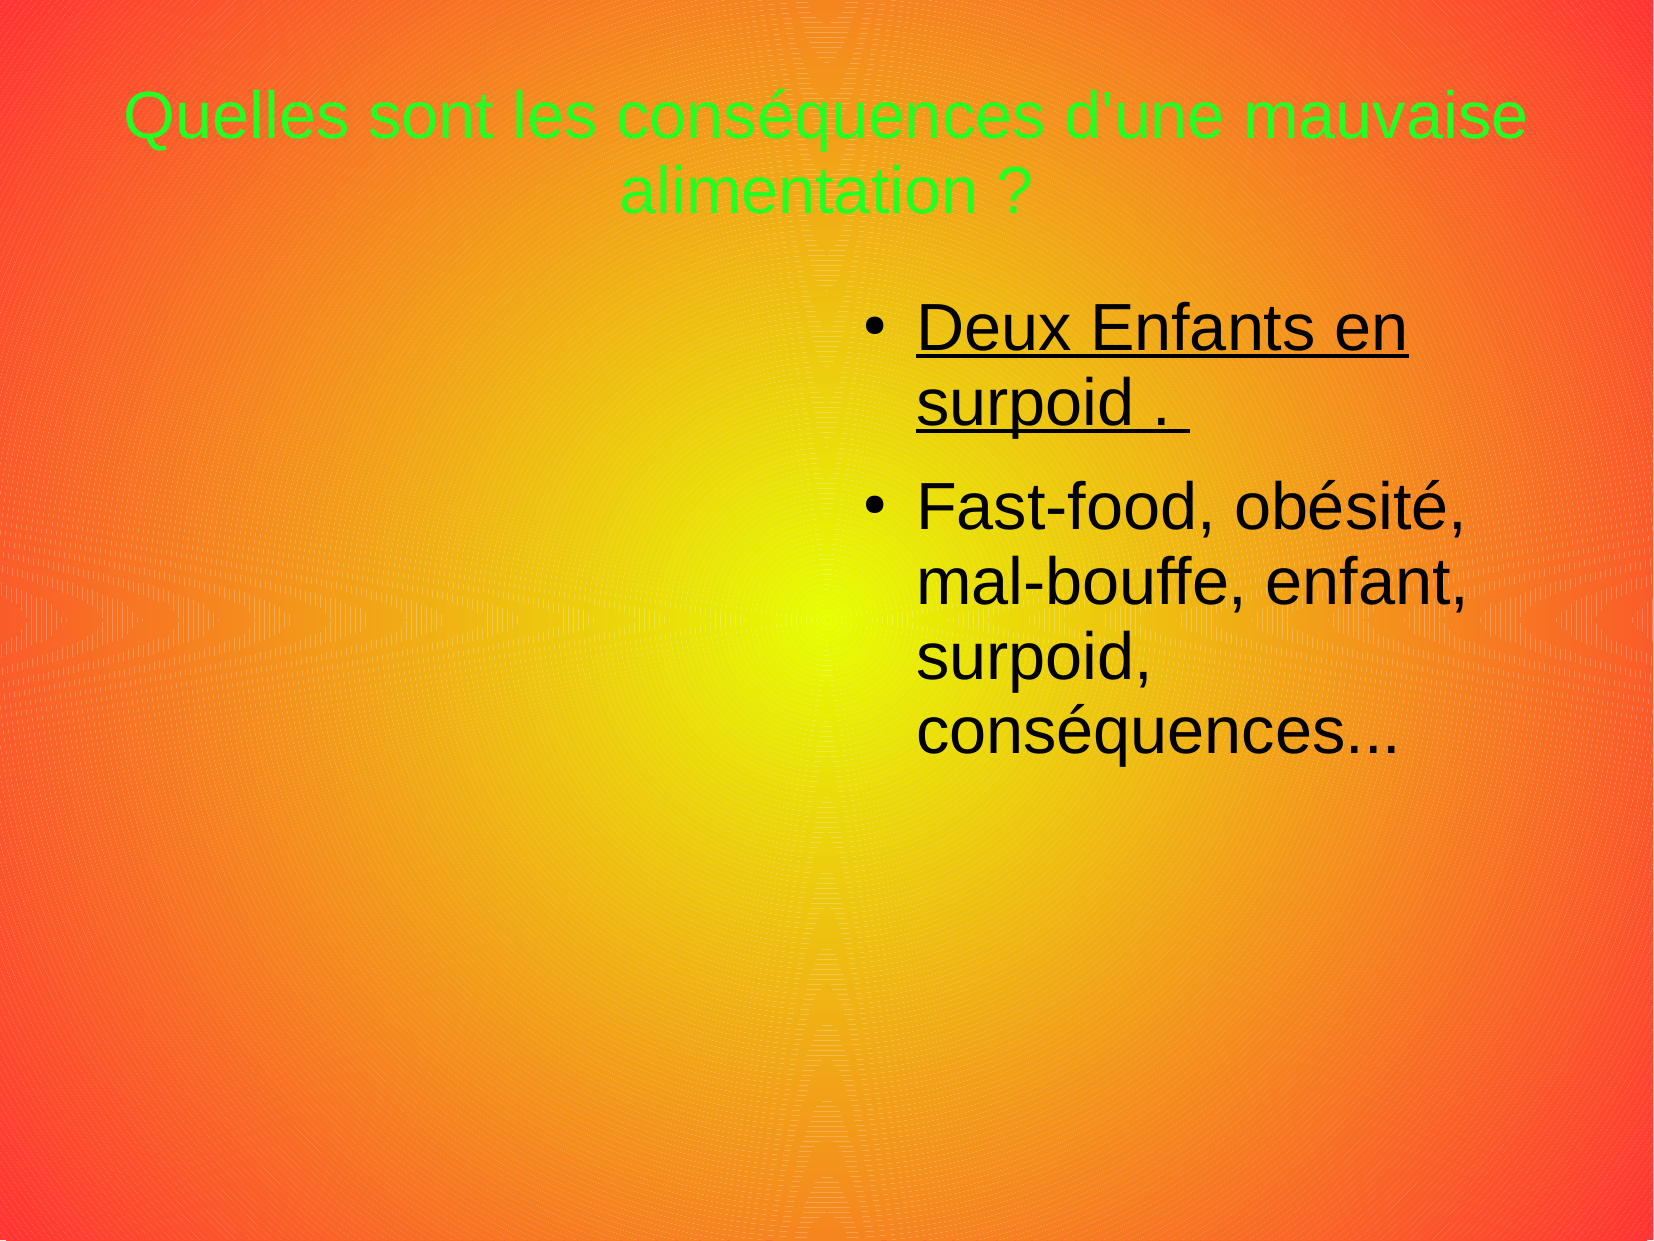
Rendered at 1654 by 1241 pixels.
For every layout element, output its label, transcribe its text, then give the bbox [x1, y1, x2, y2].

picture [88, 427, 815, 940]
list Deux Enfants en surpoid . Fast-food, obésité, mal-bouffe, enfant, surpoid, conséquences... [845, 290, 1572, 1109]
title Quelles sont les conséquences d'une mauvaise alimentation ? [82, 49, 1571, 257]
